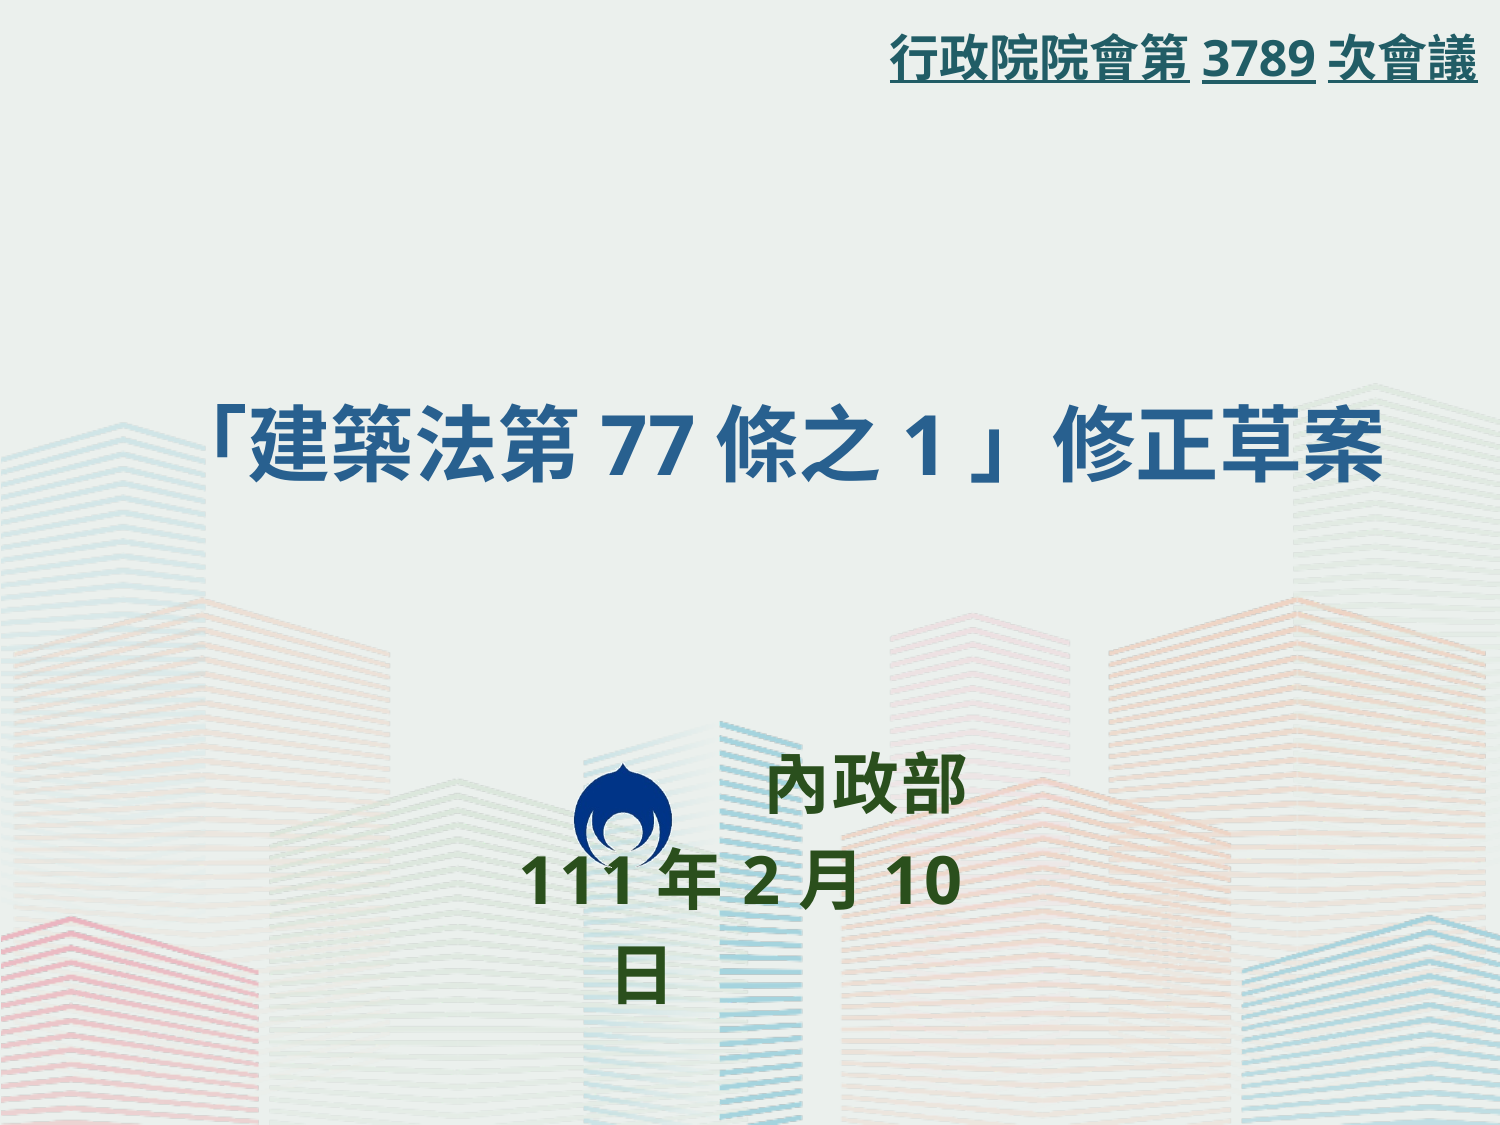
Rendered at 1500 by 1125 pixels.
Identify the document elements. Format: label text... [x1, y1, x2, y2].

text_box 行政院院會第3789次會議 [875, 18, 1493, 94]
text_box 內政部 111年2月10日 [491, 769, 1009, 970]
text_box 內政部 111年2月10日 [626, 954, 656, 969]
picture [570, 759, 676, 870]
text_box 「建築法第77條之1」修正草案 [131, 384, 1419, 500]
